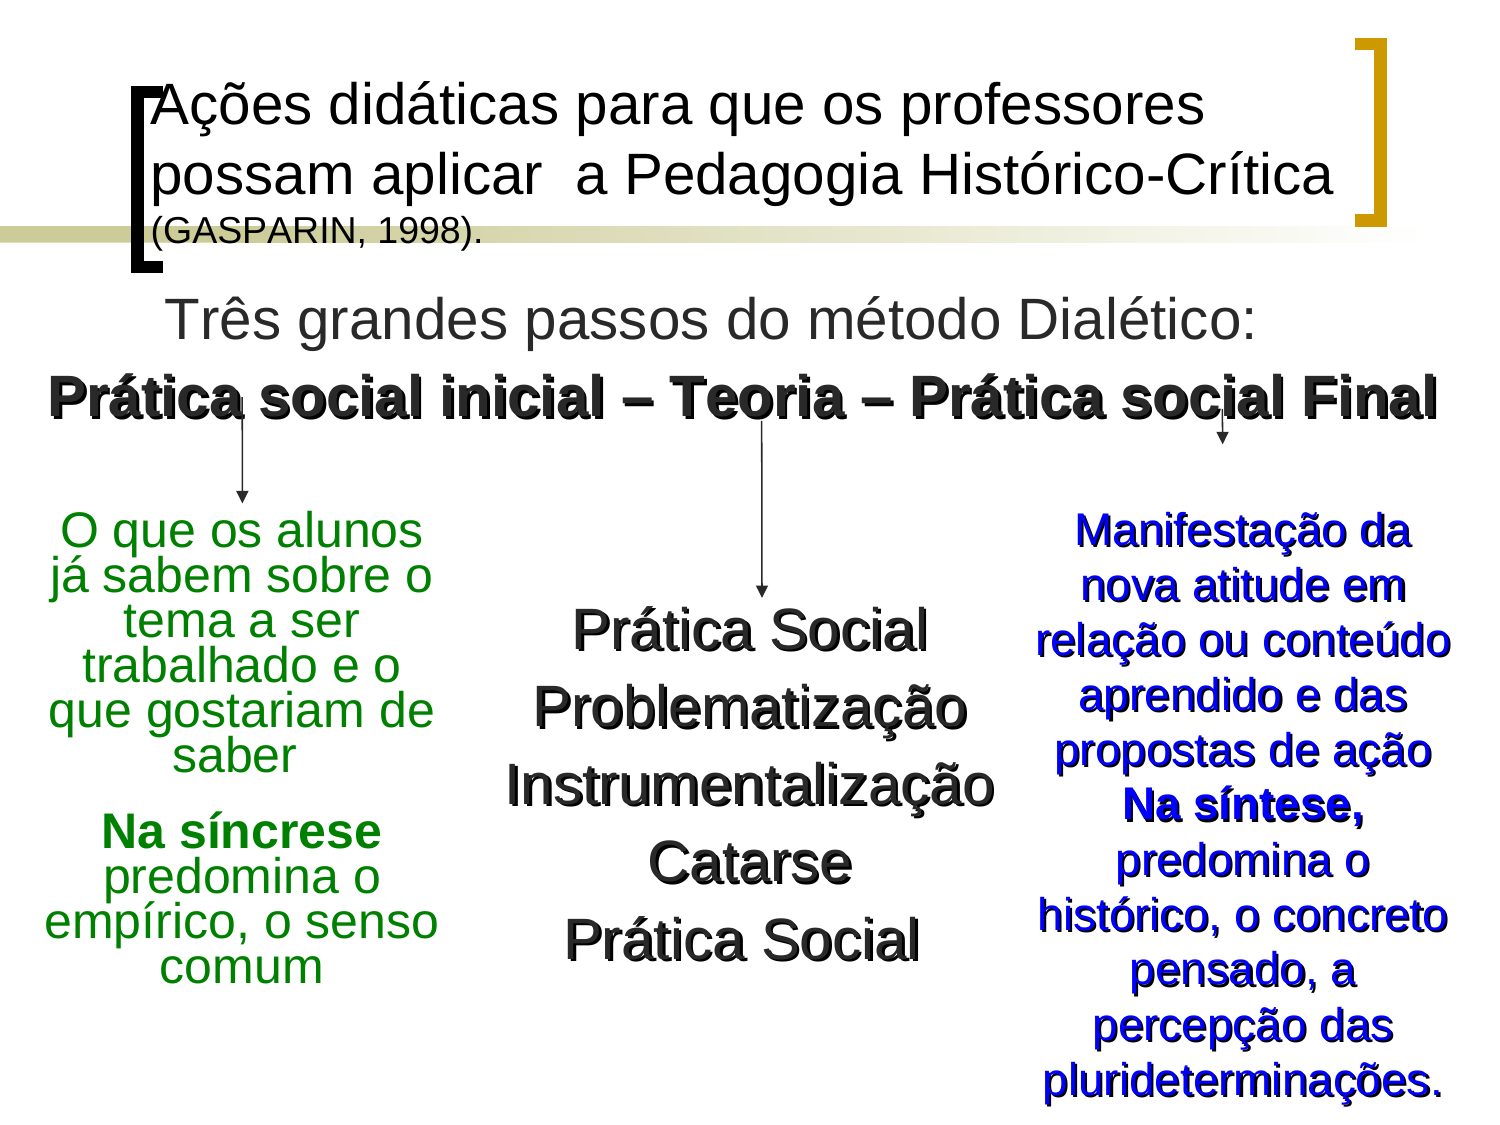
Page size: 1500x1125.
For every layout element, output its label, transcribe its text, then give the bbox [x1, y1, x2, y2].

text_box O que os alunos já sabem sobre o tema a ser trabalhado e o que gostariam de saber Na síncrese predomina o empírico, o senso comum [29, 503, 455, 1001]
text_box Manifestação da nova atitude em relação ou conteúdo aprendido e das propostas de ação Na síntese, predomina o histórico, o concreto pensado, a percepção das plurideterminações. [1015, 491, 1471, 1112]
text_box Ações didáticas para que os professores possam aplicar a Pedagogia Histórico-Crítica (GASPARIN, 1998). [135, 0, 1426, 259]
text_box Três grandes passos do método Dialético: Prática social inicial – Teoria – Prática social Final Prática Social Problematização Instrumentalização Catarse Prática Social [0, 281, 1500, 1125]
